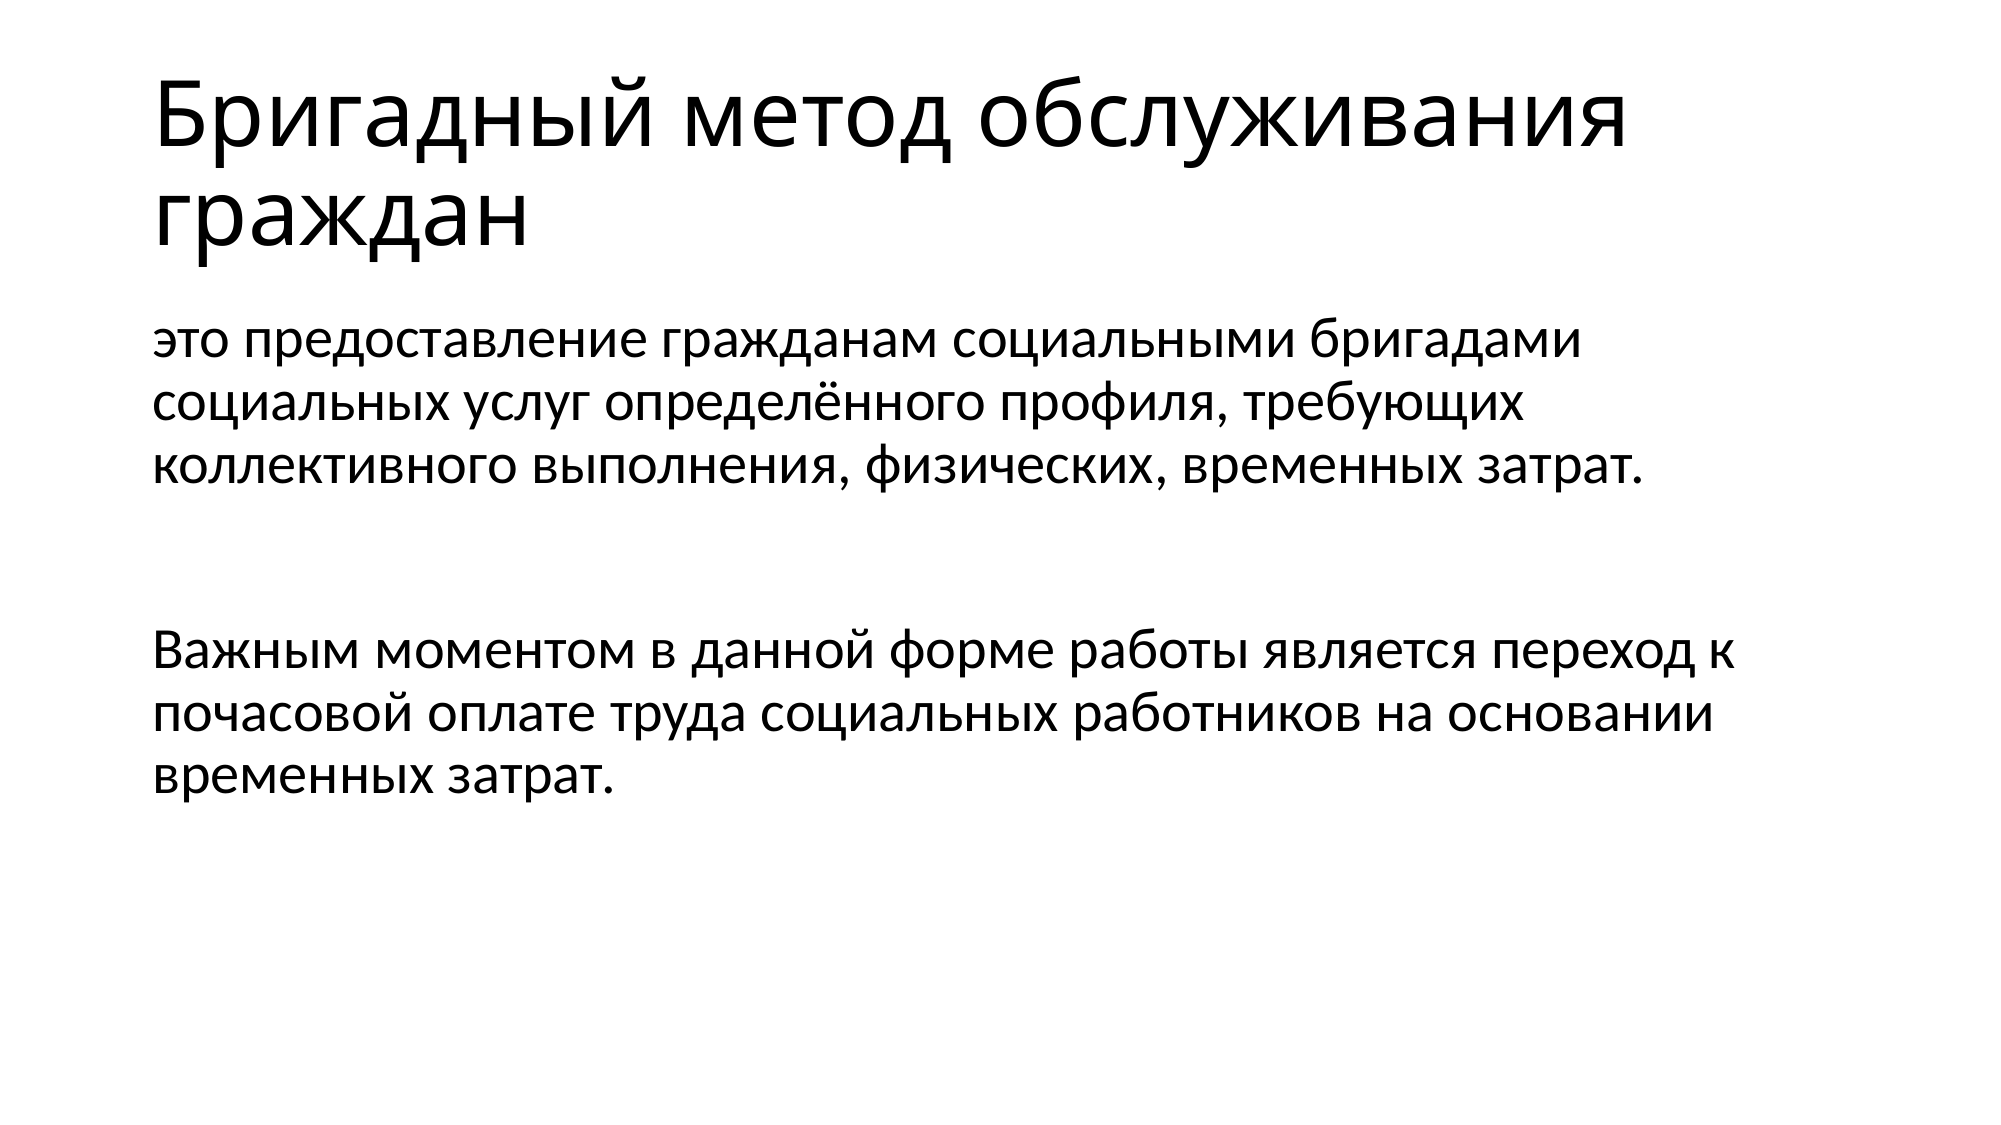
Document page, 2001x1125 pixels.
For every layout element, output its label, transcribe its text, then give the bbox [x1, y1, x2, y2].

list это предоставление гражданам социальными бригадами социальных услуг определённого профиля, требующих коллективного выполнения, физических, временных затрат. Важным моментом в данной форме работы является переход к почасовой оплате труда социальных работников на основании временных затрат. [137, 299, 1863, 1014]
title Бригадный метод обслуживания граждан [137, 59, 1863, 278]
